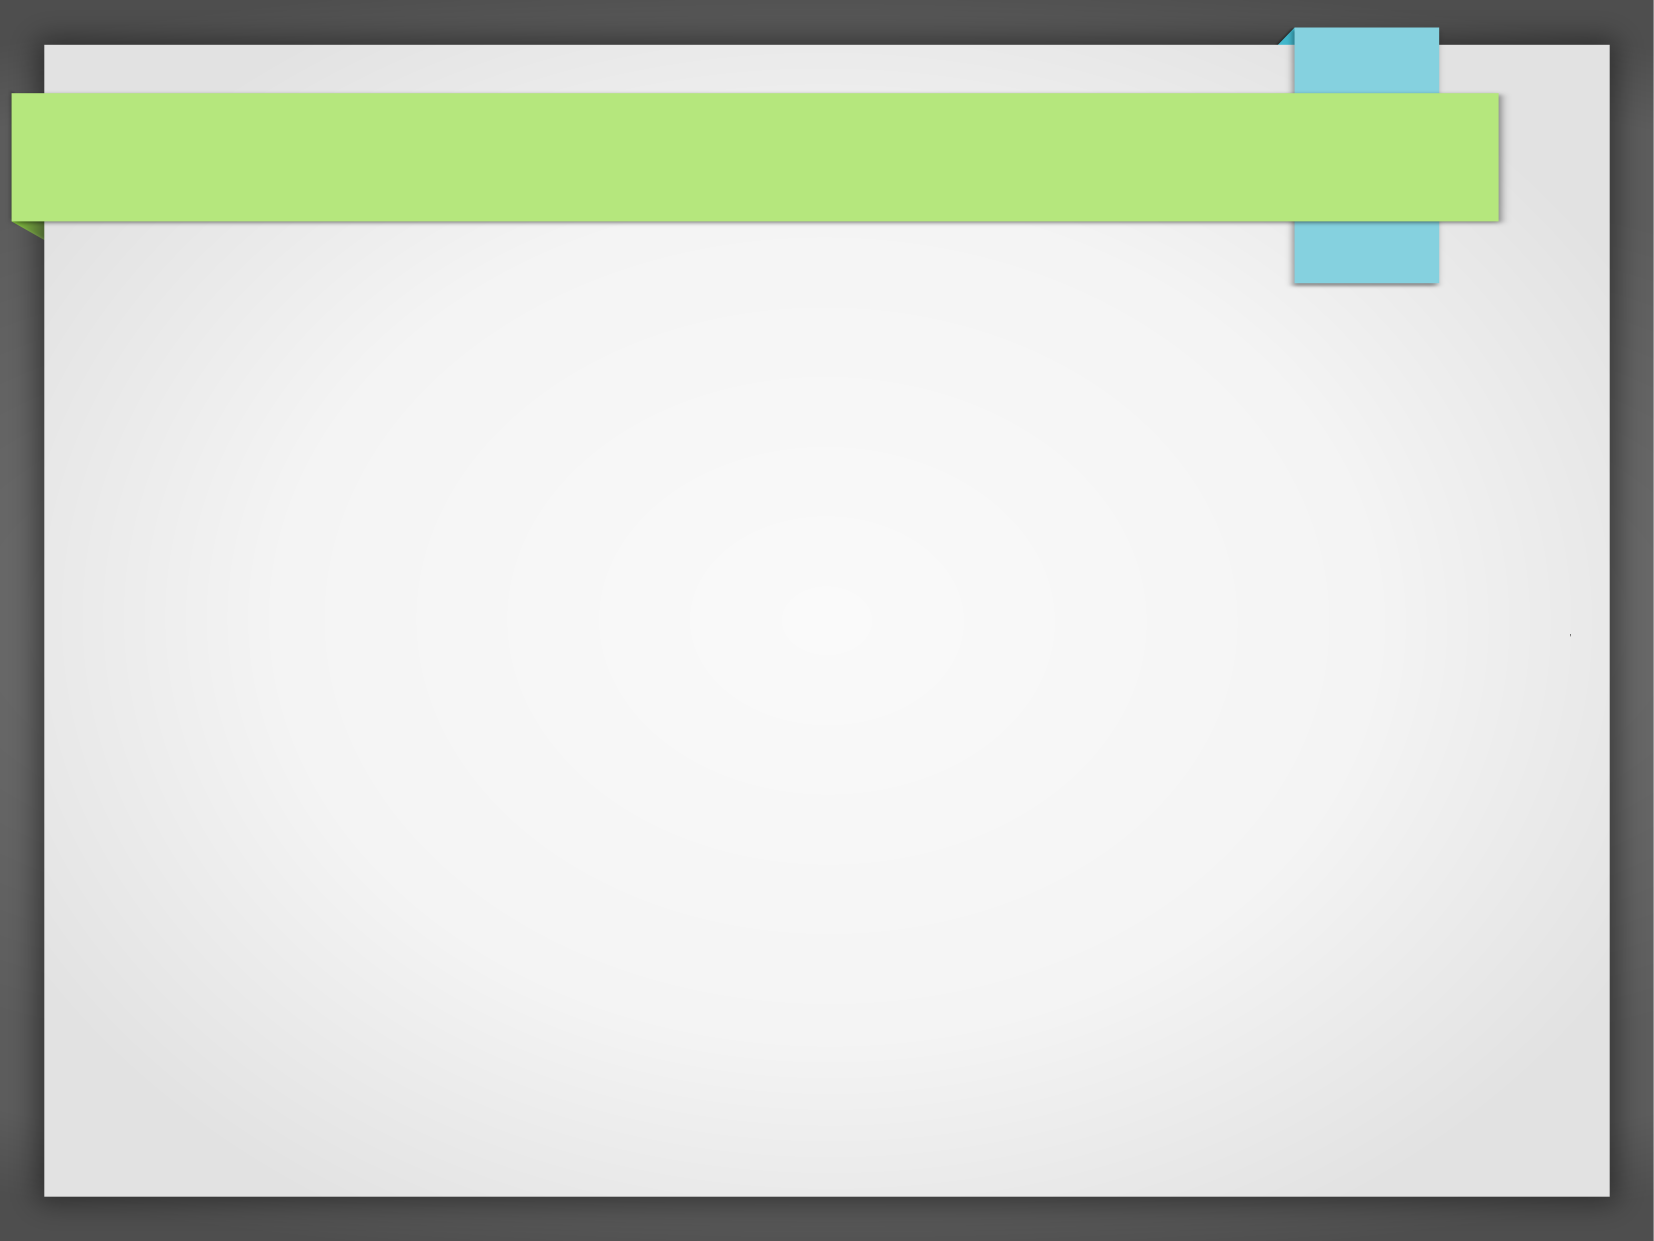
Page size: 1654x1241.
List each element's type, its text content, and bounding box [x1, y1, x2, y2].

list Stick Fighter Tutorial [82, 259, 1571, 980]
picture [0, 0, 1654, 1241]
